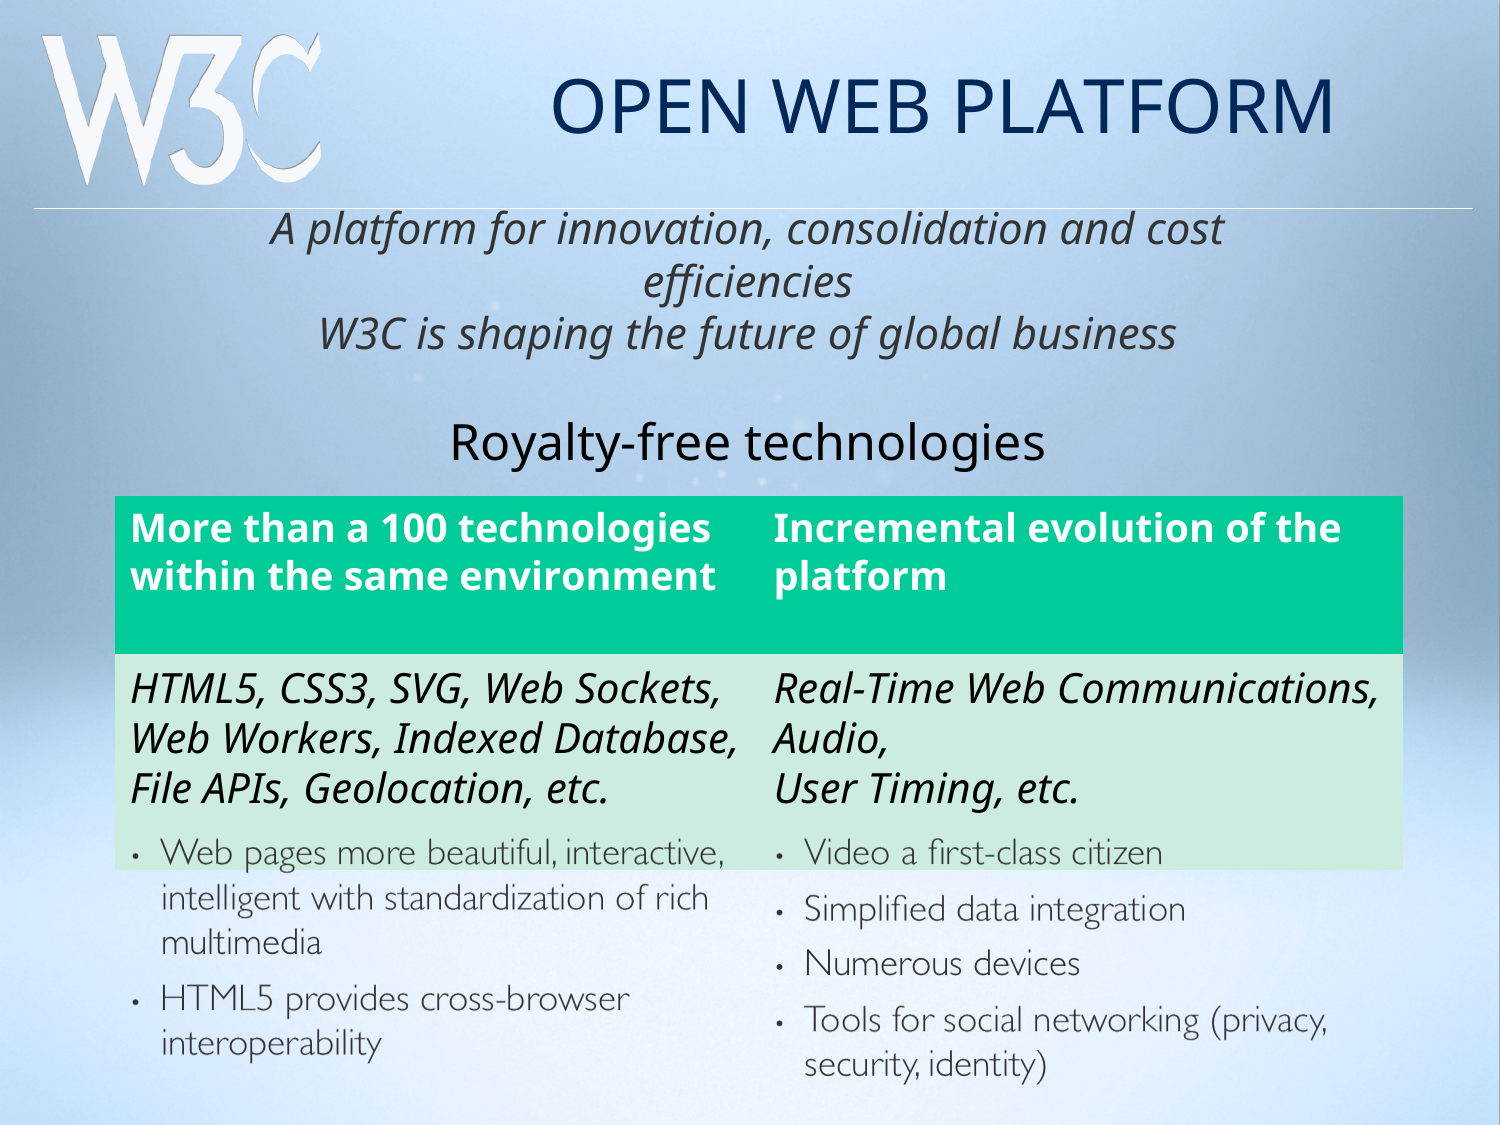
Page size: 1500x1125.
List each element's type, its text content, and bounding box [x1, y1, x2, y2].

picture [0, 0, 1500, 1125]
table_header Incremental evolution of the platform [759, 496, 1403, 654]
text_box A platform for innovation, consolidation and cost efficiencies W3C is shaping the future of global business Royalty-free technologies [227, 228, 1270, 443]
table_header More than a 100 technologies within the same environment [115, 496, 759, 654]
table_cell HTML5, CSS3, SVG, Web Sockets, Web Workers, Indexed Database, File APIs, Geolocation, etc. [115, 654, 759, 818]
text_box OPEN WEB PLATFORM [352, 0, 1500, 207]
table_cell Real-Time Web Communications, Audio, User Timing, etc. [759, 654, 1403, 818]
